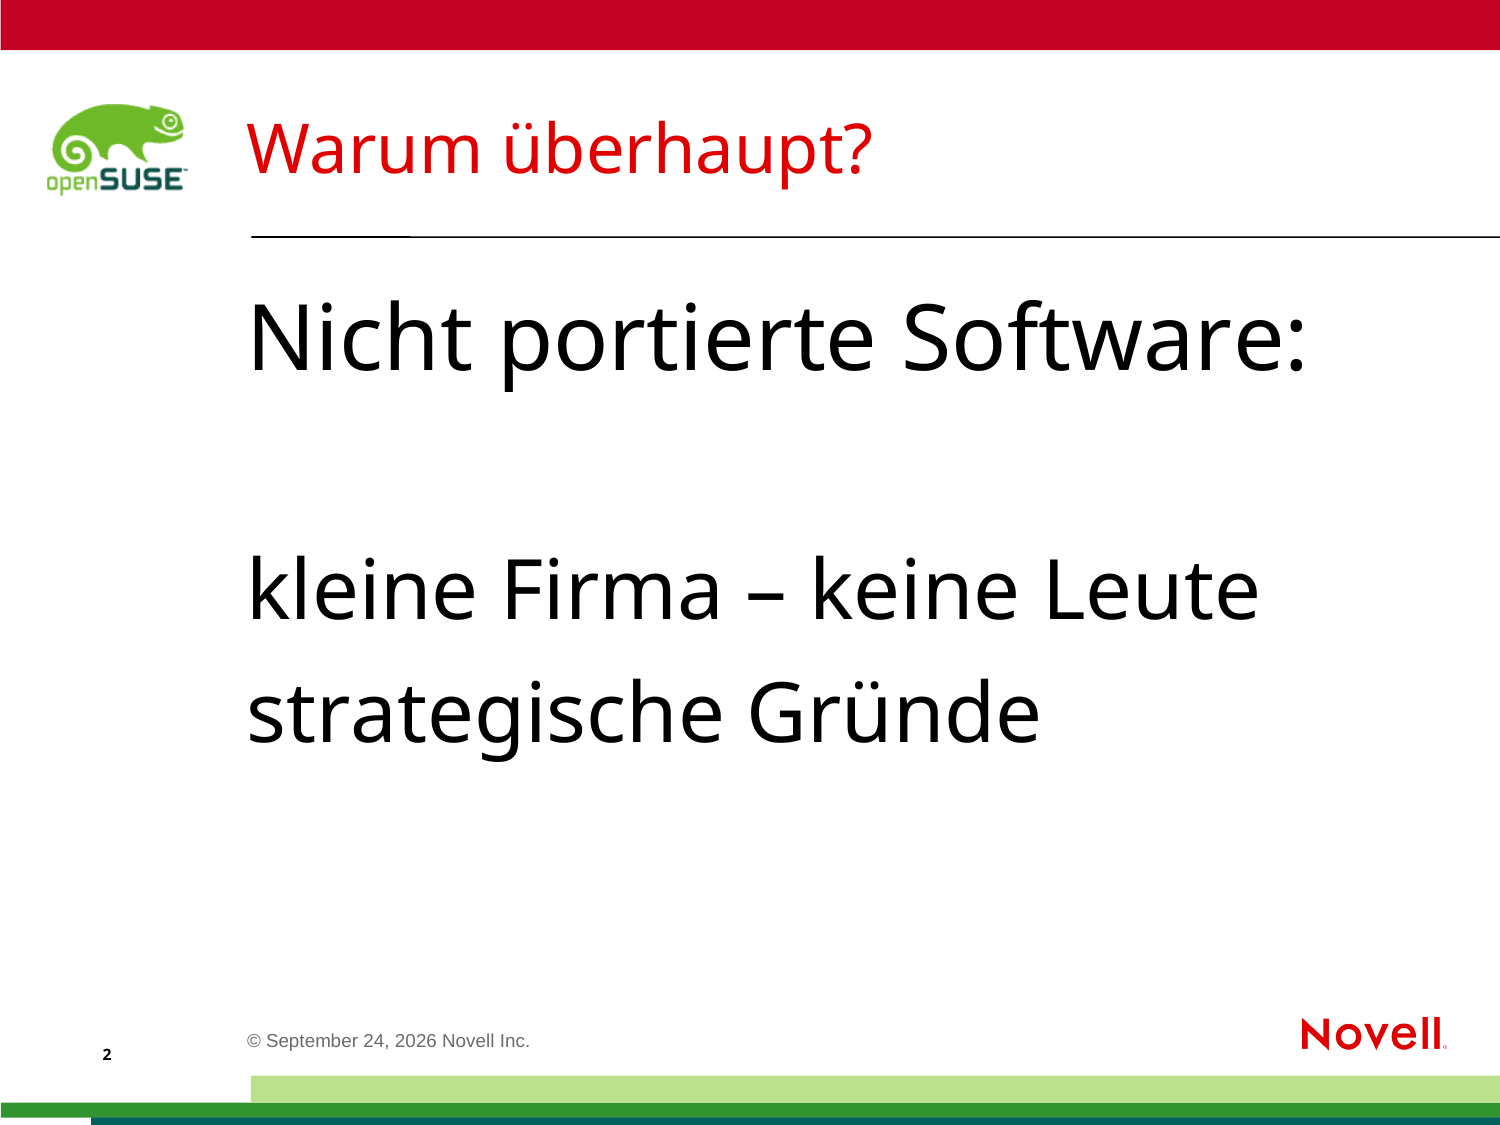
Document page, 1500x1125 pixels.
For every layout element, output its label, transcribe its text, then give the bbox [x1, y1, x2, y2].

picture [47, 104, 188, 197]
title Warum überhaupt? [246, 68, 1409, 231]
list Nicht portierte Software: kleine Firma – keine Leute strategische Gründe [231, 267, 1445, 980]
picture [1295, 1011, 1453, 1056]
